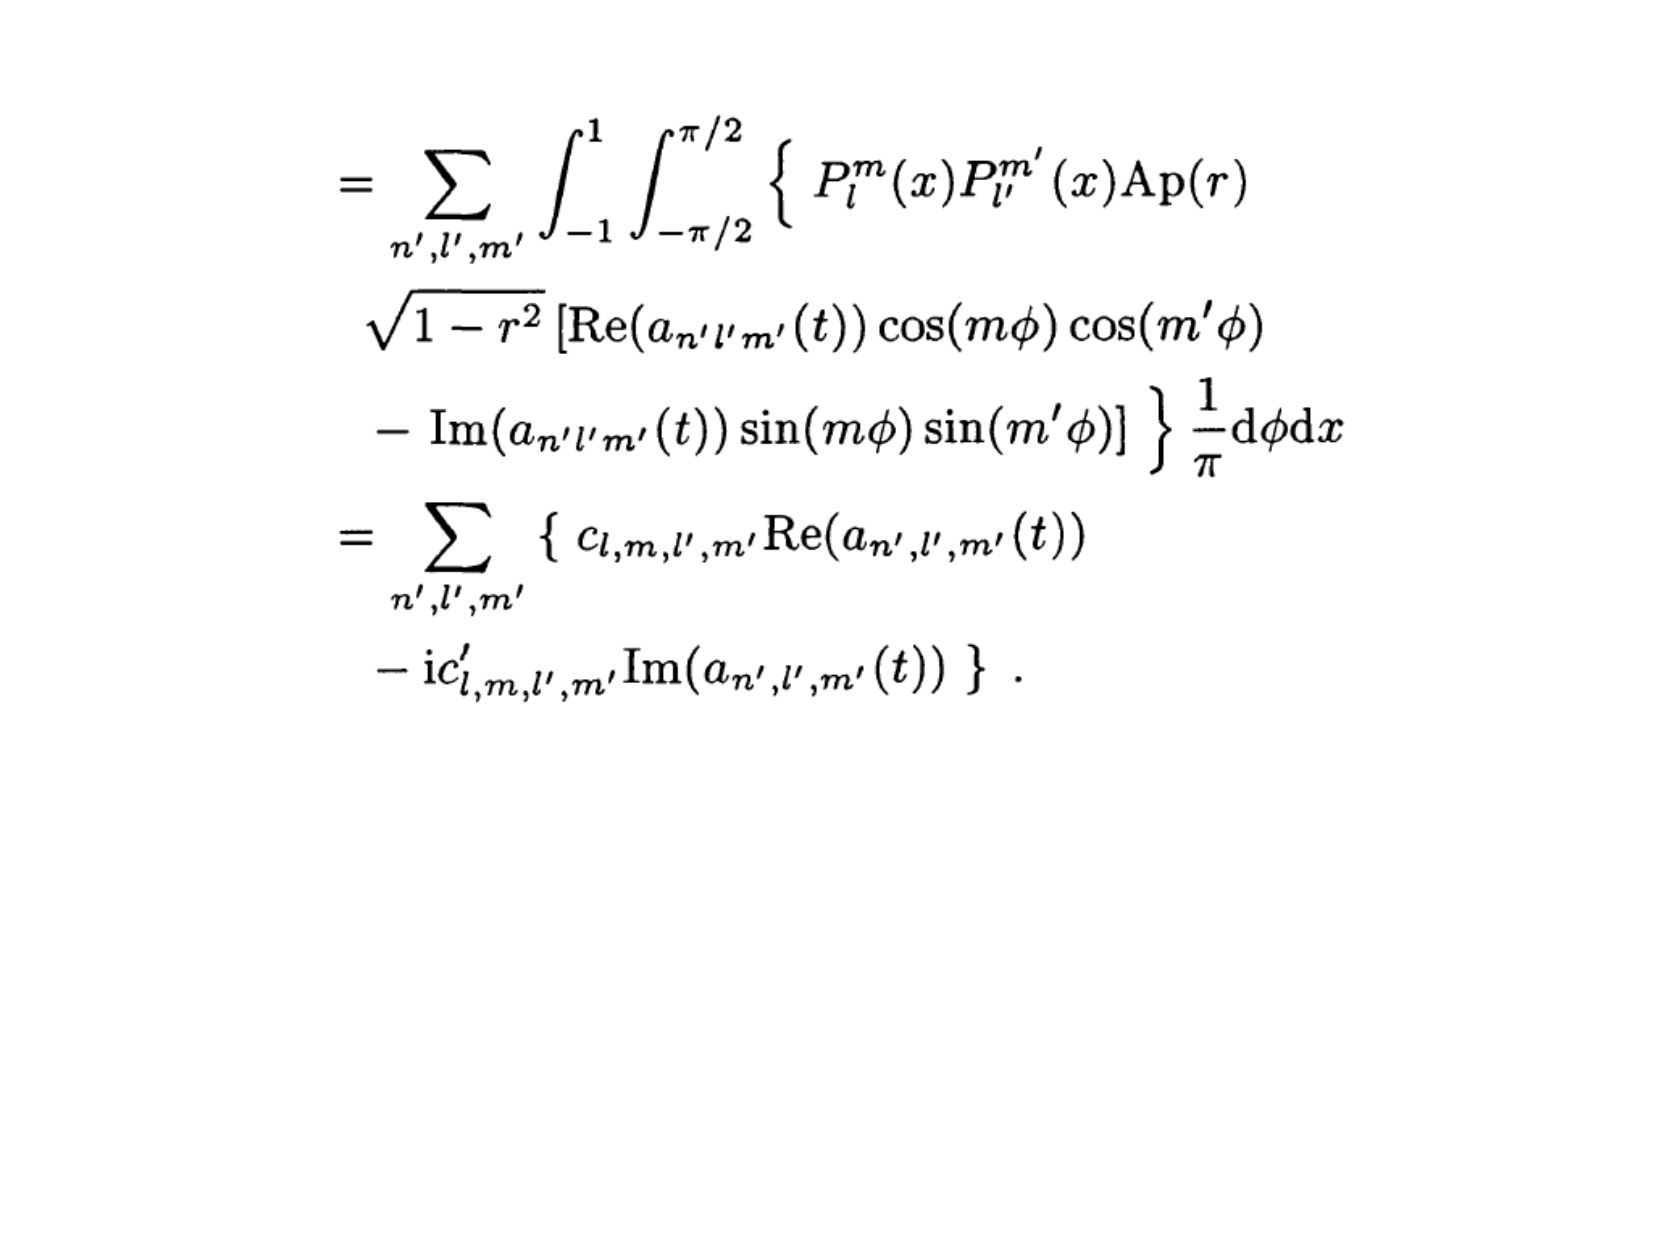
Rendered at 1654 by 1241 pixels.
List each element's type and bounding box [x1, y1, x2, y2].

picture [307, 112, 1351, 713]
